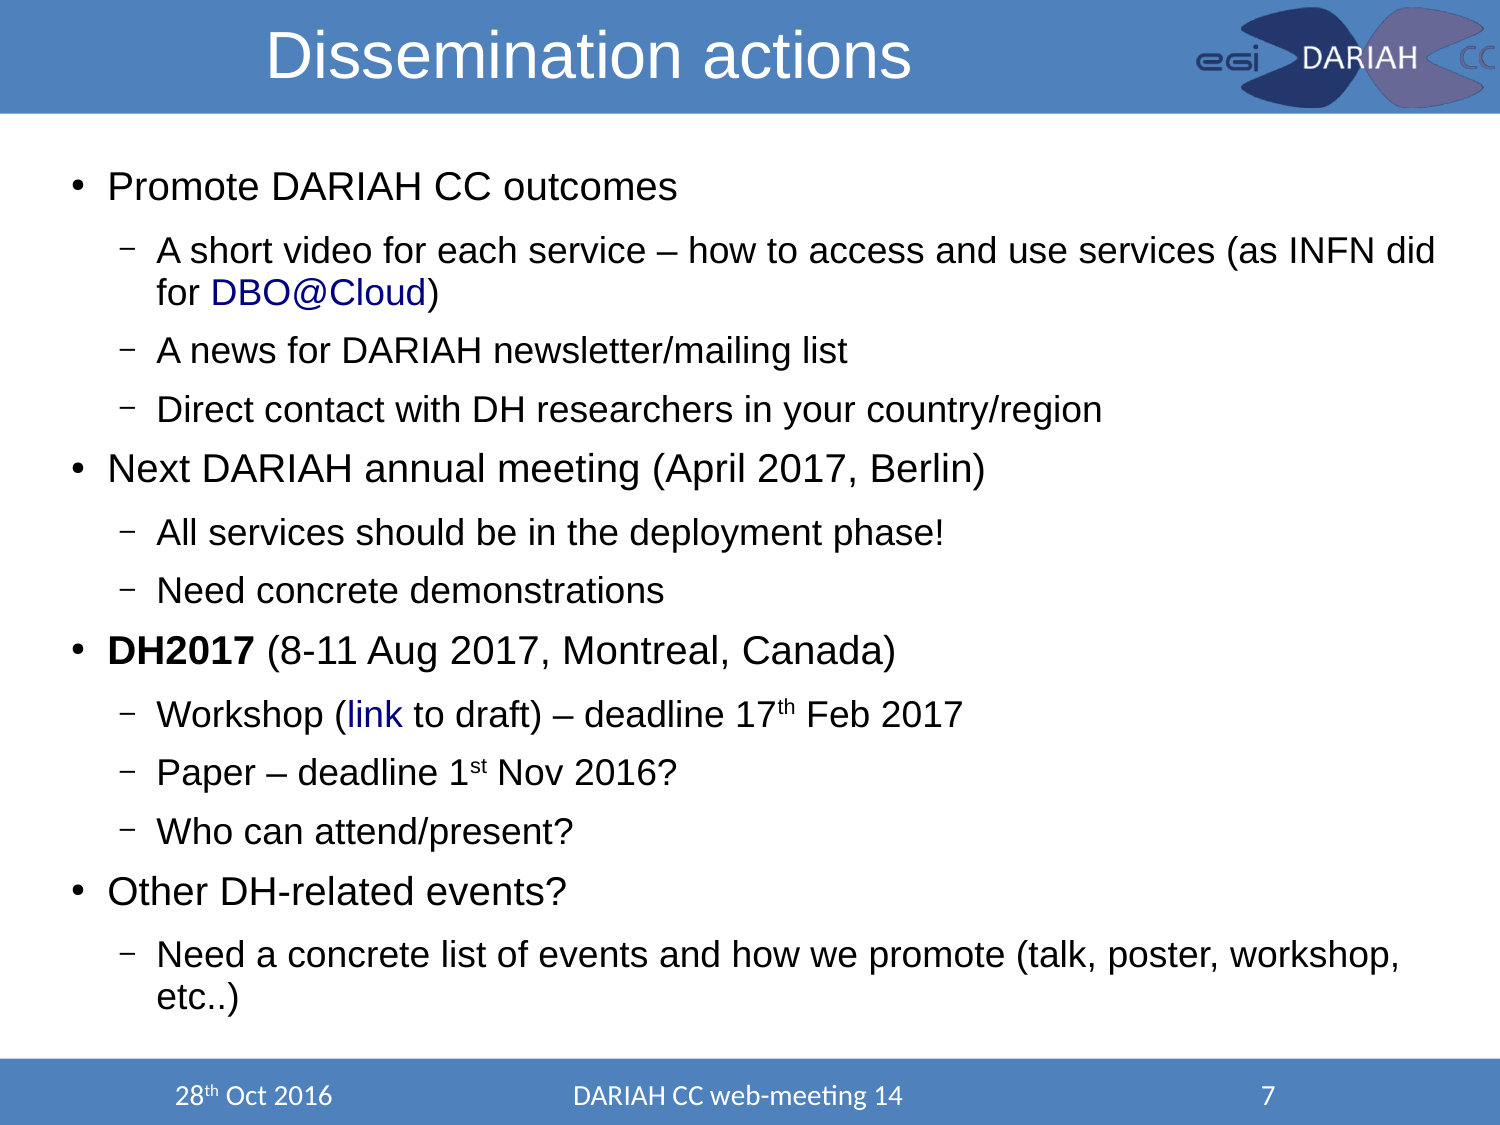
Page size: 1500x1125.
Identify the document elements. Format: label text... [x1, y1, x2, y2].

picture [1196, 7, 1495, 108]
list Promote DARIAH CC outcomes A short video for each service – how to access and use services (as INFN did for DBO@Cloud) A news for DARIAH newsletter/mailing list Direct contact with DH researchers in your country/region Next DARIAH annual meeting (April 2017, Berlin) All services should be in the deployment phase! Need concrete demonstrations DH2017 (8-11 Aug 2017, Montreal, Canada) Workshop (link to draft) – deadline 17th Feb 2017 Paper – deadline 1st Nov 2016? Who can attend/present? Other DH-related events? Need a concrete list of events and how we promote (talk, poster, workshop, etc..) [58, 164, 1458, 1023]
title Dissemination actions [0, 0, 1182, 114]
